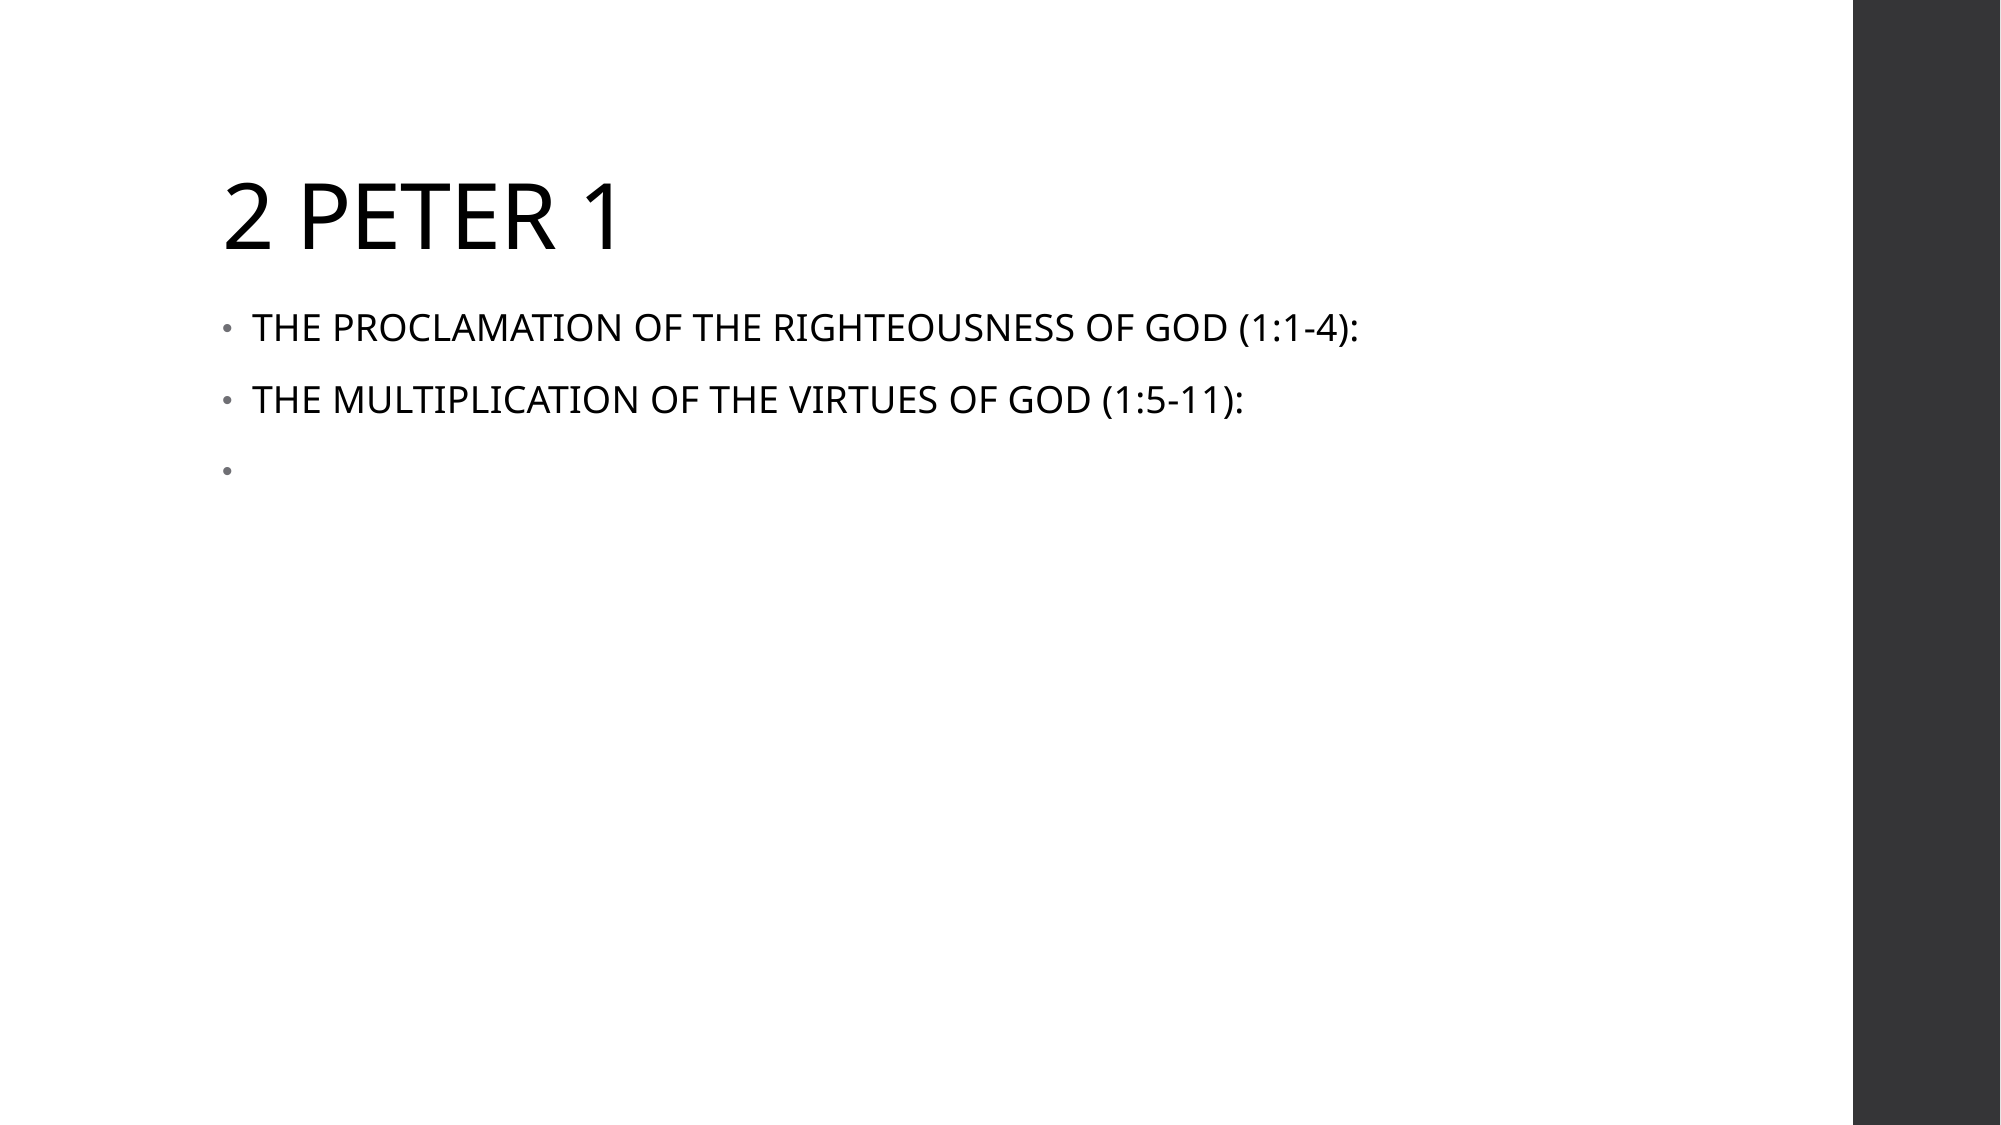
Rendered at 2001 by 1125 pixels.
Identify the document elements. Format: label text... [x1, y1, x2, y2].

title 2 PETER 1 [206, 60, 1797, 278]
list THE PROCLAMATION OF THE RIGHTEOUSNESS OF GOD (1:1-4): THE MULTIPLICATION OF THE VIRTUES OF GOD (1:5-11): [206, 299, 1617, 1014]
